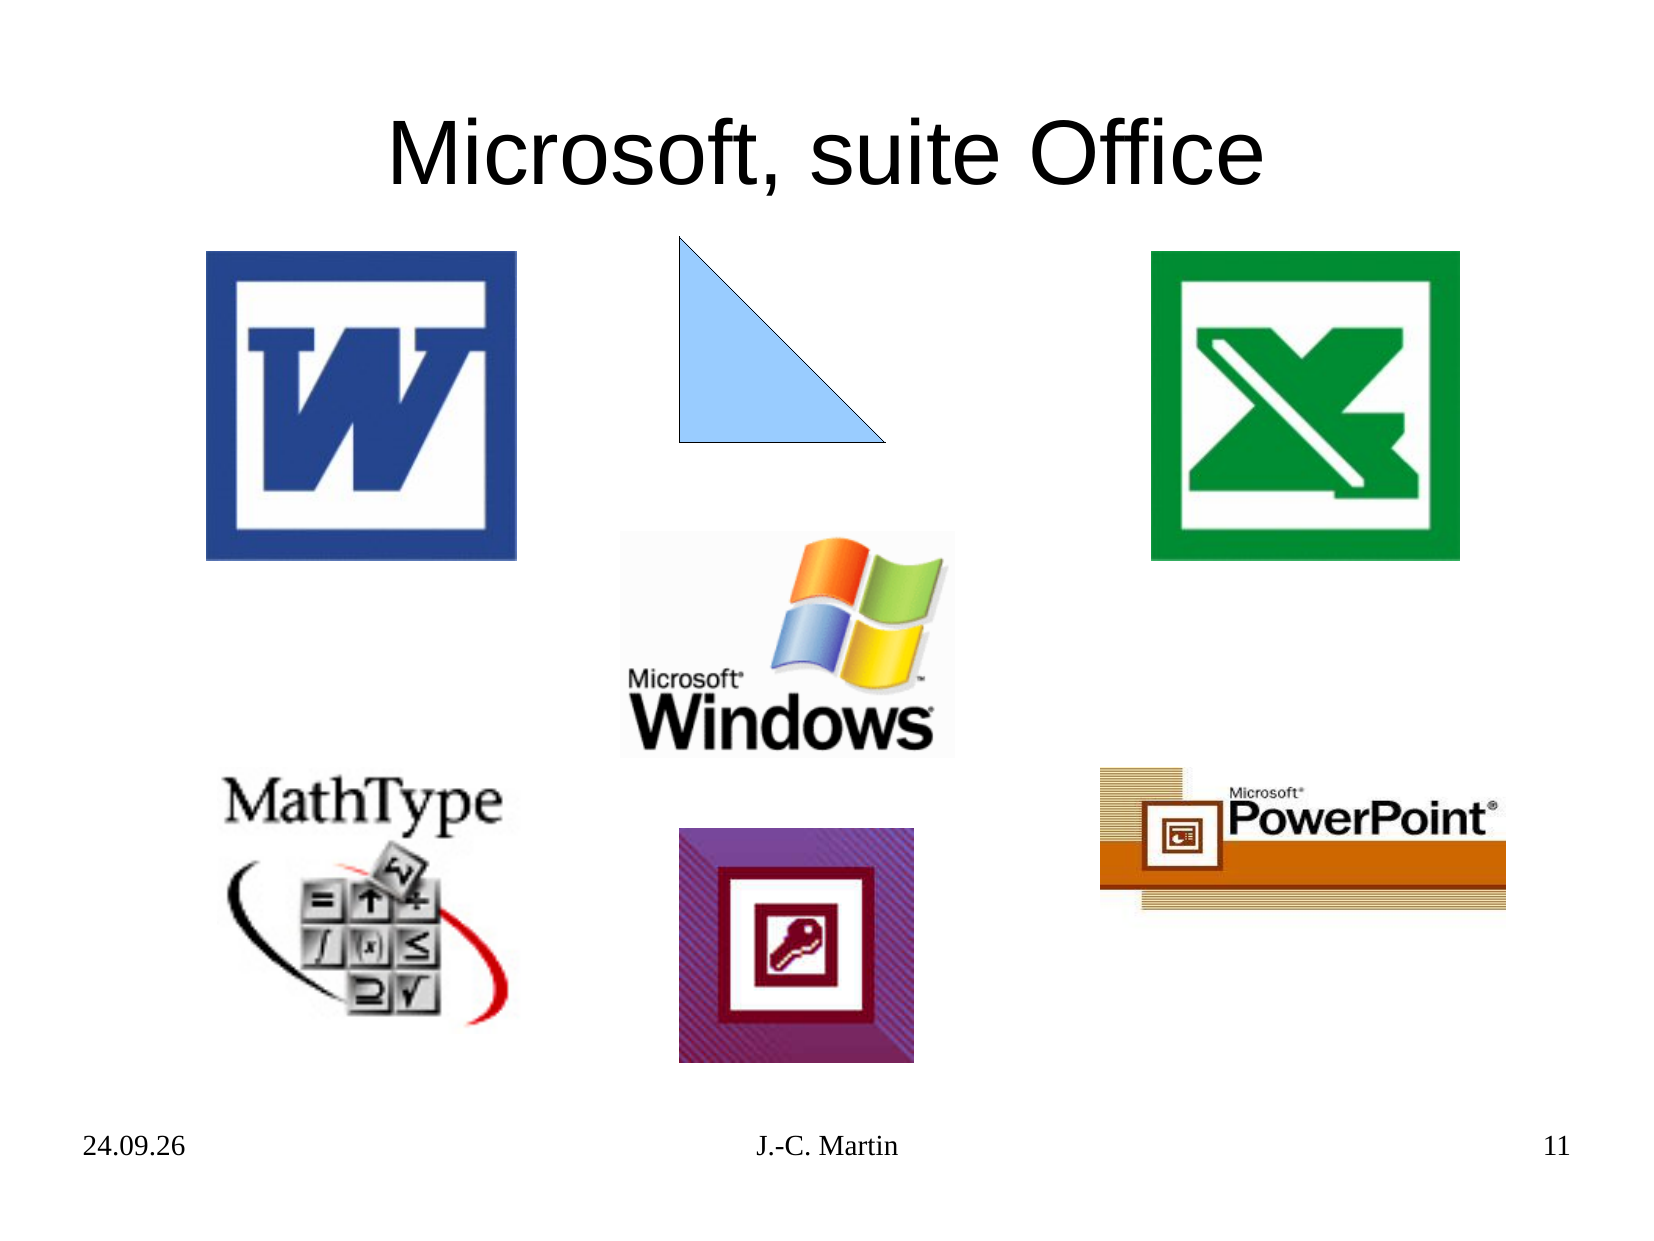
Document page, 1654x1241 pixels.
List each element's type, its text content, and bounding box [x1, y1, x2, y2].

picture [1100, 767, 1506, 1093]
text_box [679, 236, 886, 443]
picture [217, 767, 532, 1034]
picture [1151, 251, 1460, 562]
title Microsoft, suite Office [82, 49, 1571, 257]
picture [620, 531, 955, 758]
picture [679, 828, 914, 1063]
picture [206, 251, 517, 562]
